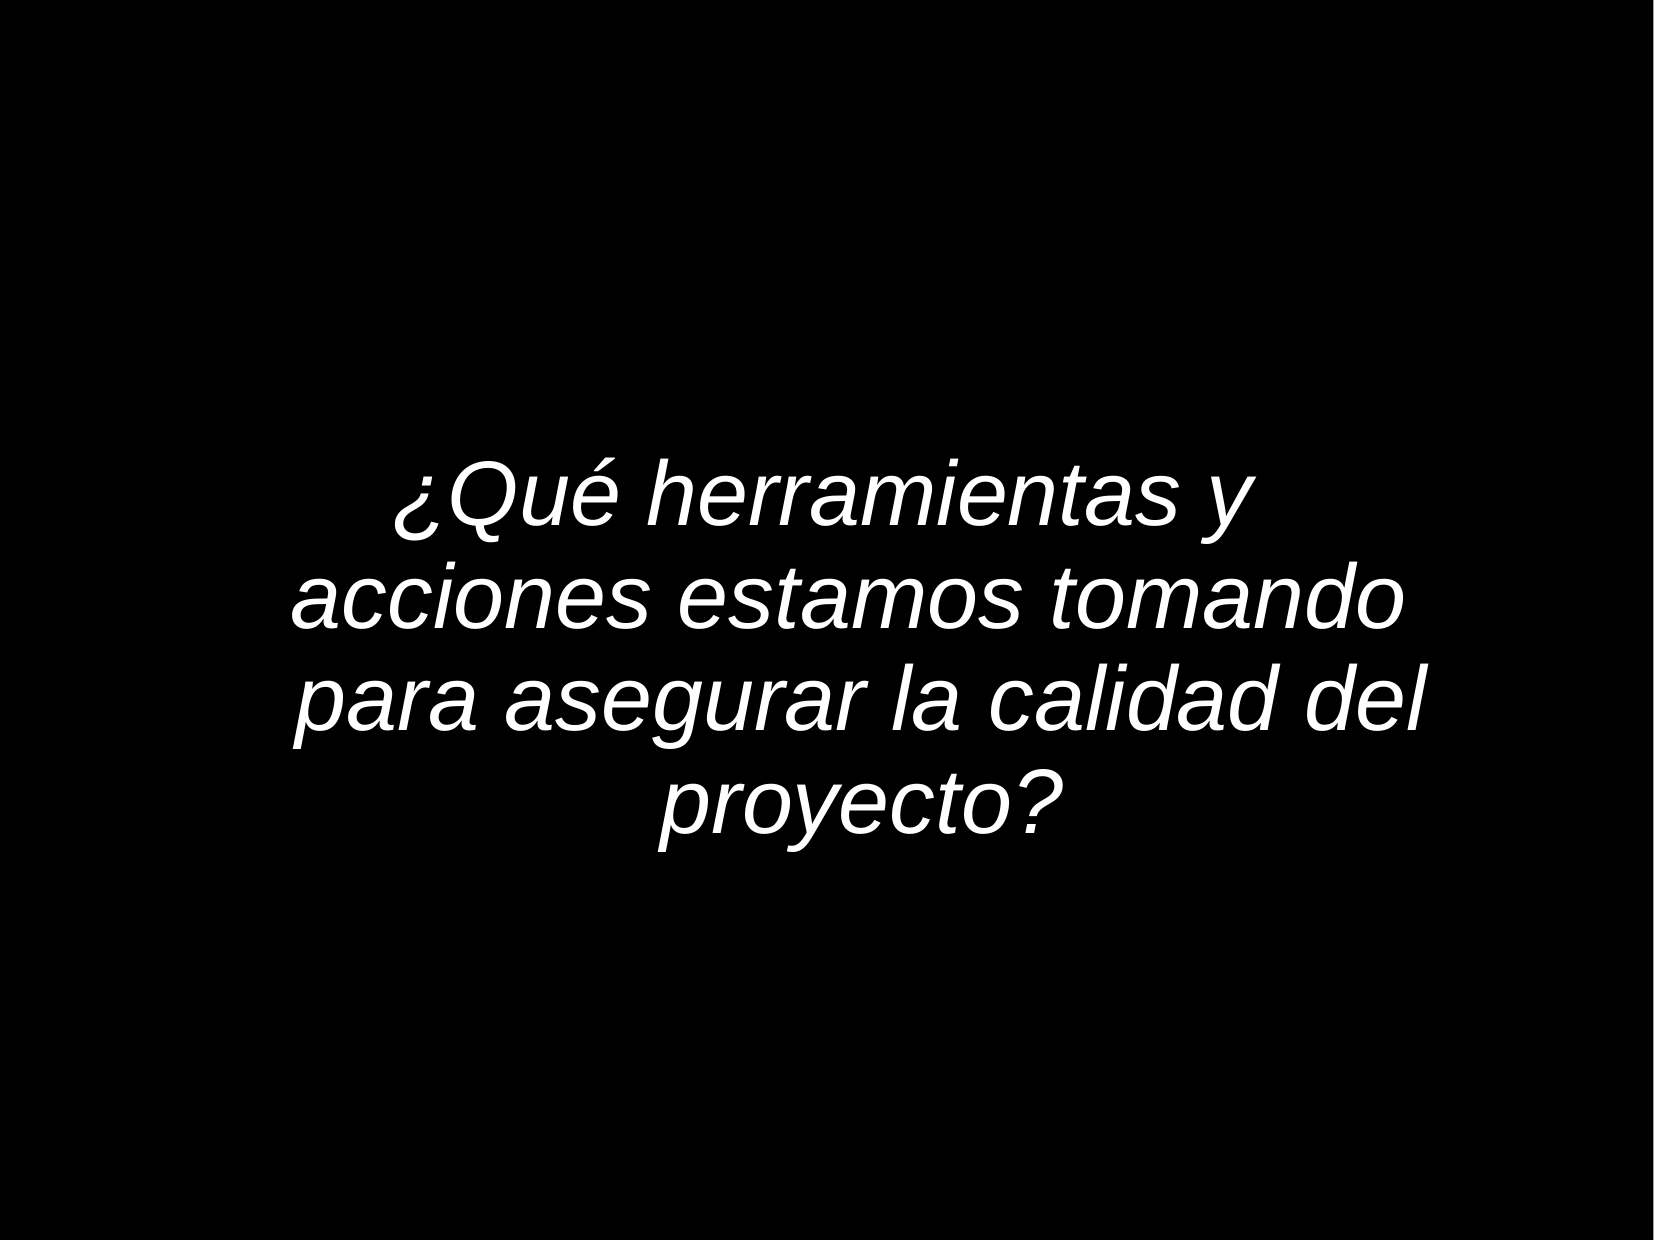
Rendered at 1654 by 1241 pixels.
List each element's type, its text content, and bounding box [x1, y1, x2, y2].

list ¿Qué herramientas y acciones estamos tomando para asegurar la calidad del proyecto? [82, 442, 1571, 1094]
